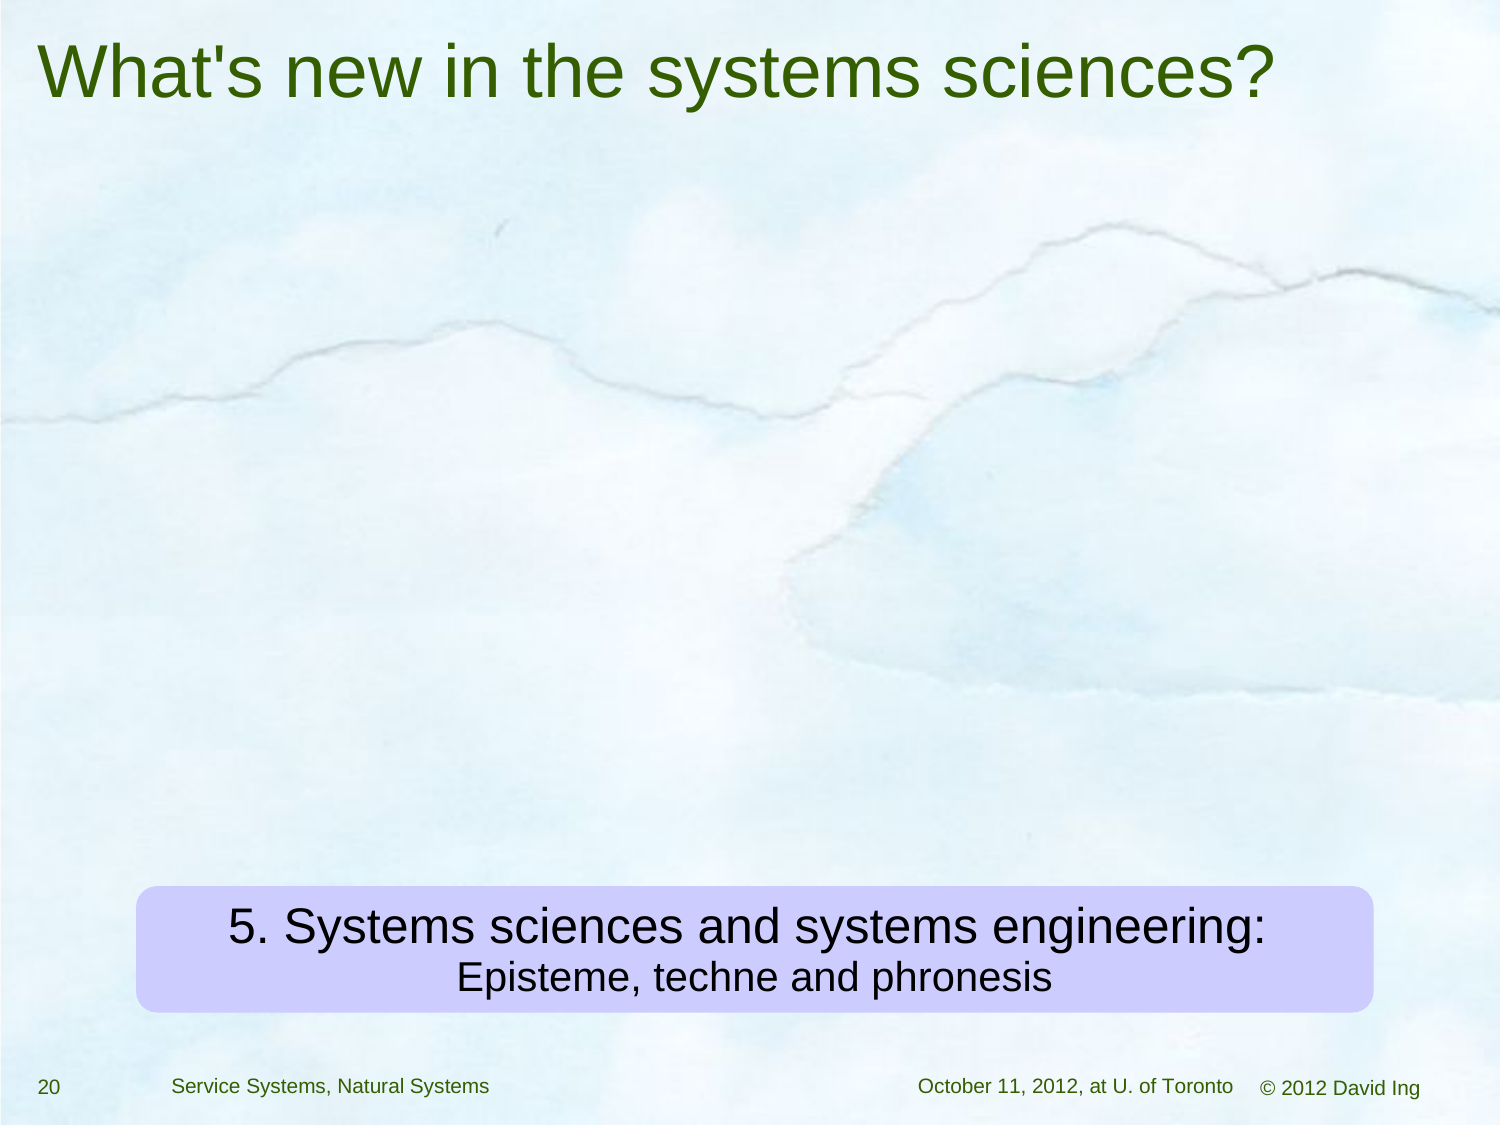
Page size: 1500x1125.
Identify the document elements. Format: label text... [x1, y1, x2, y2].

text_box 5. Systems sciences and systems engineering: Episteme, techne and phronesis [136, 886, 1374, 1013]
picture [0, 0, 1500, 1125]
title What's new in the systems sciences? [37, 37, 1463, 152]
